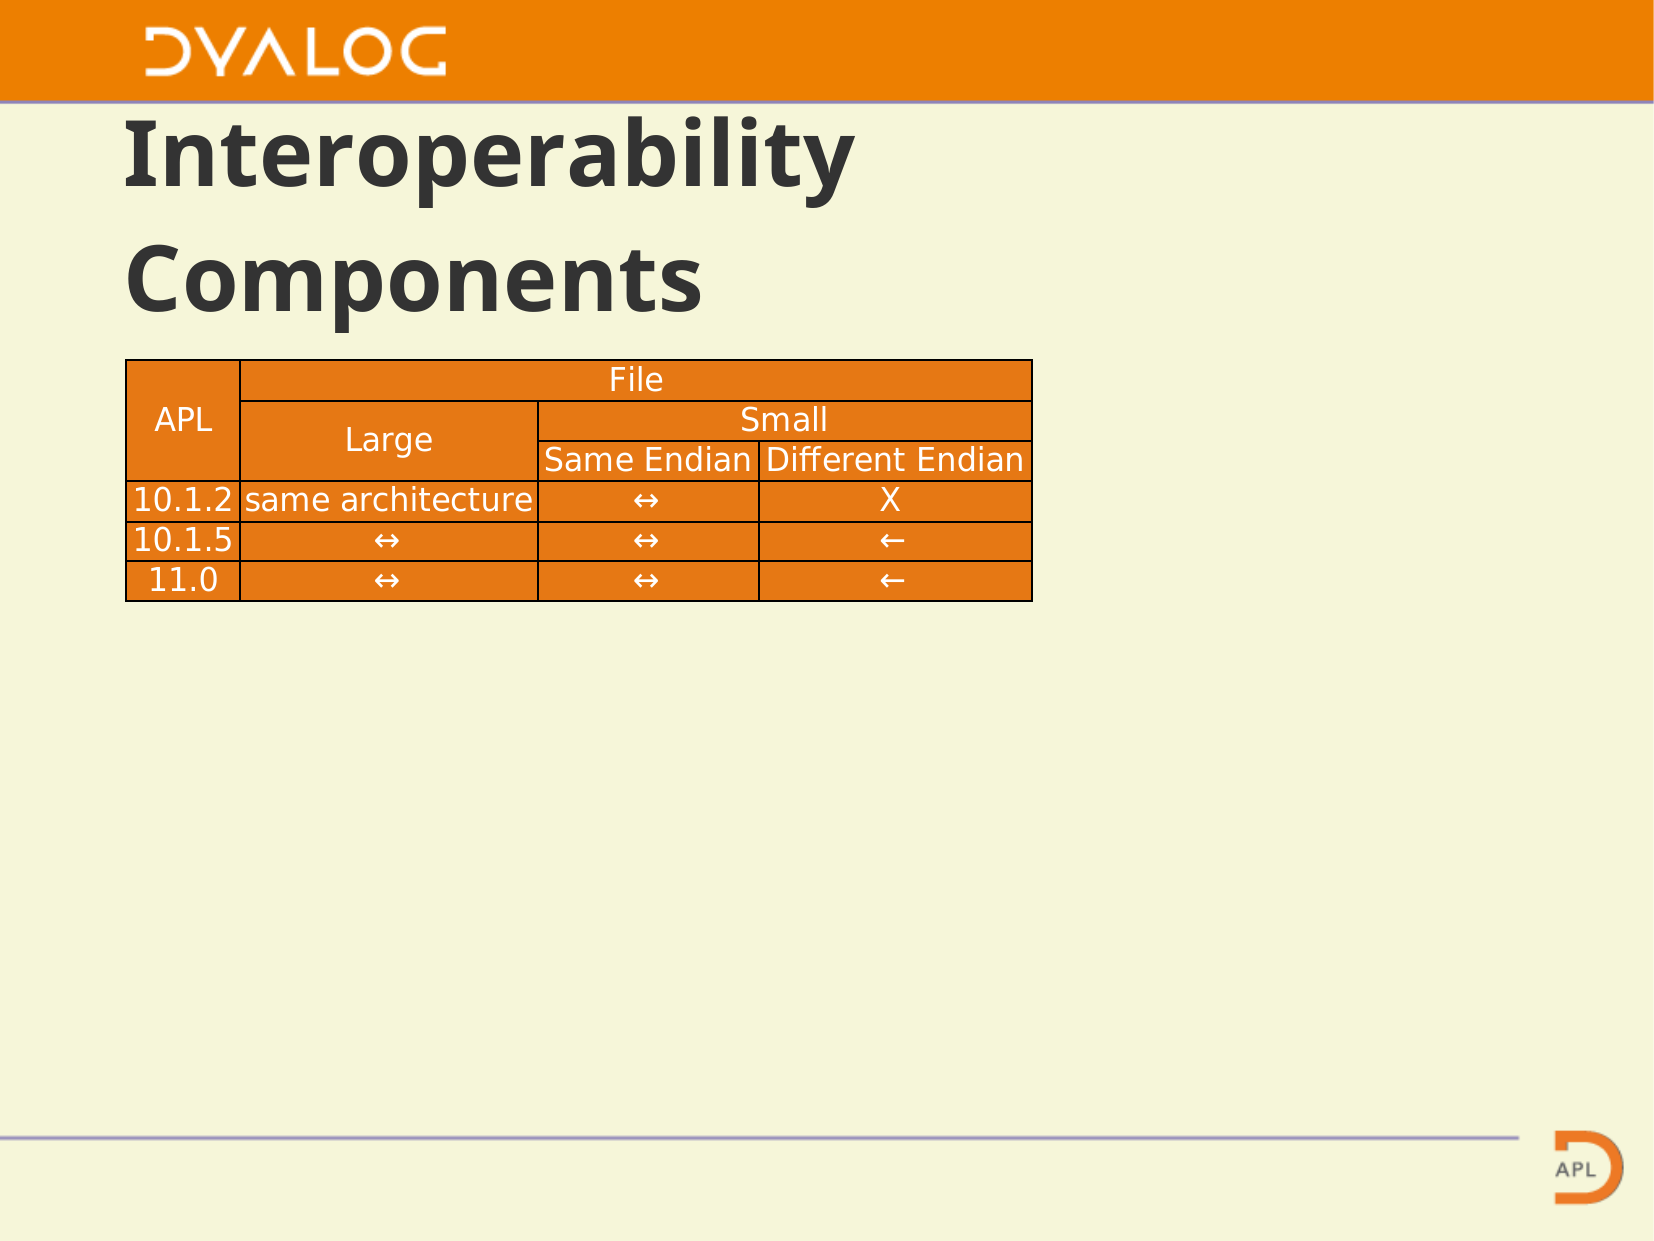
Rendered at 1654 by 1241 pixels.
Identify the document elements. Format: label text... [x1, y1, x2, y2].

title Interoperability Components [124, 83, 1530, 344]
chart [124, 358, 1543, 1086]
picture [0, 0, 1654, 1241]
